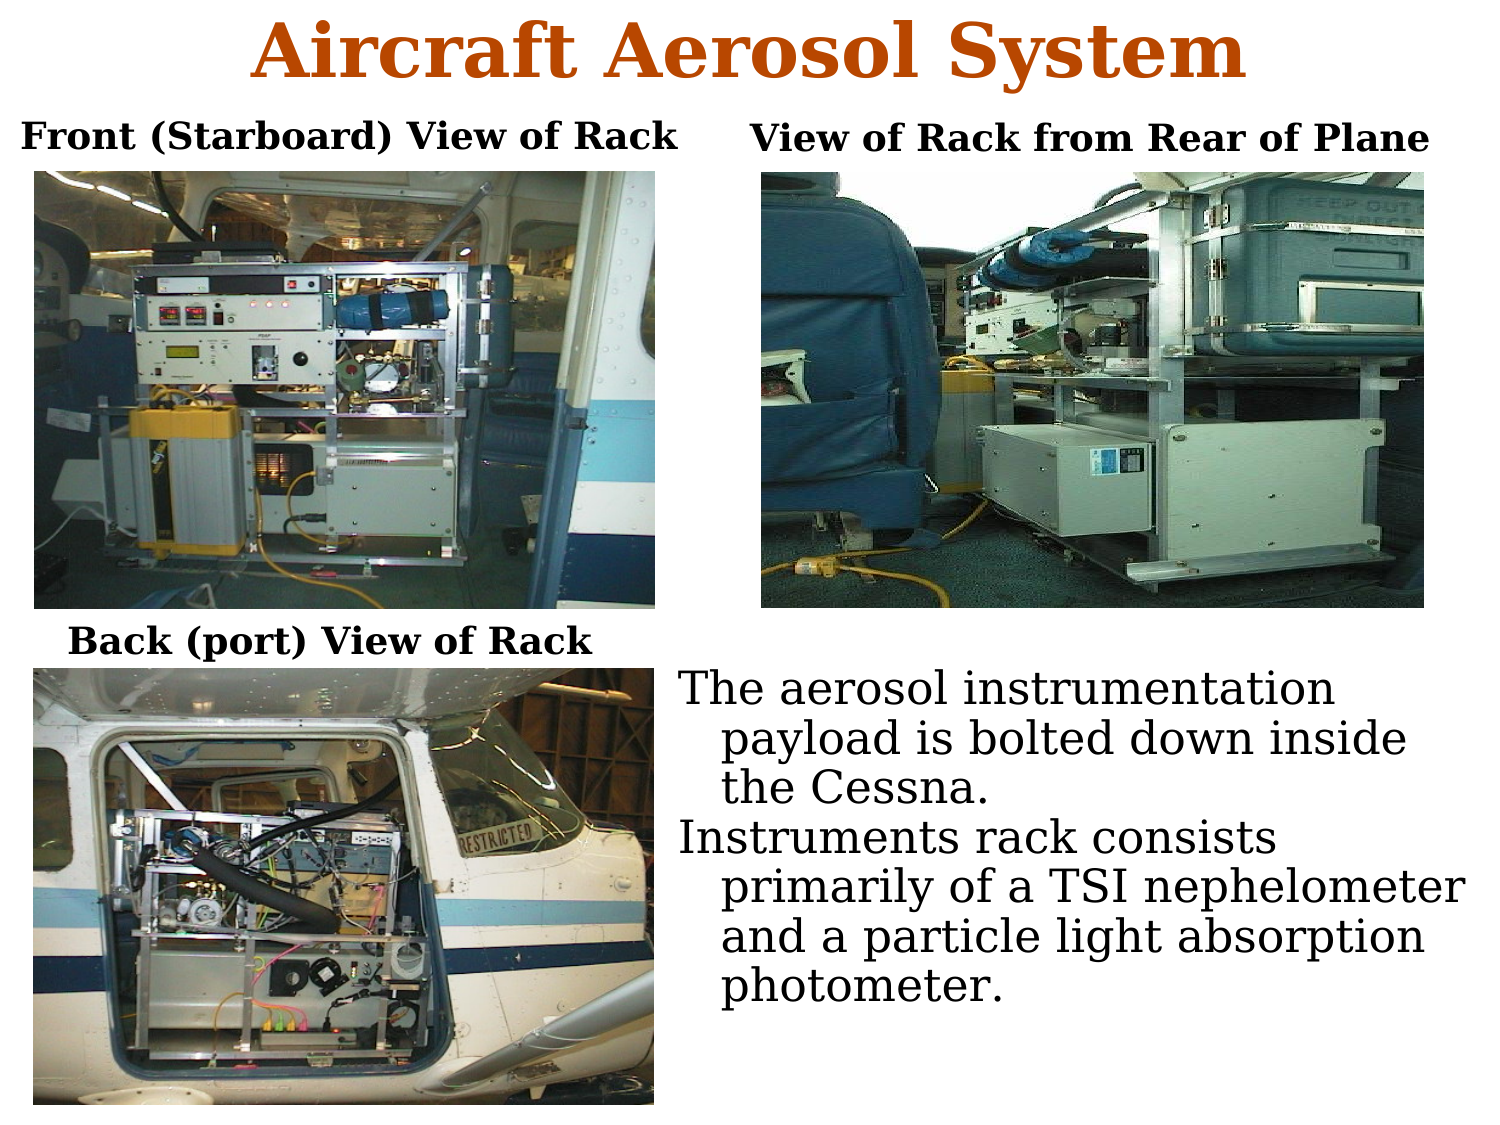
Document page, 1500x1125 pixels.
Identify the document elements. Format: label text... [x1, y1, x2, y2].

title Aircraft Aerosol System [0, 0, 1500, 115]
text_box The aerosol instrumentation payload is bolted down inside the Cessna. Instruments rack consists primarily of a TSI nephelometer and a particle light absorption photometer. [677, 665, 1471, 1066]
picture [761, 172, 1424, 608]
text_box Front (Starboard) View of Rack [20, 117, 679, 159]
picture [33, 668, 654, 1105]
text_box View of Rack from Rear of Plane [749, 118, 1432, 160]
text_box Back (port) View of Rack [67, 622, 668, 664]
picture [34, 171, 655, 609]
